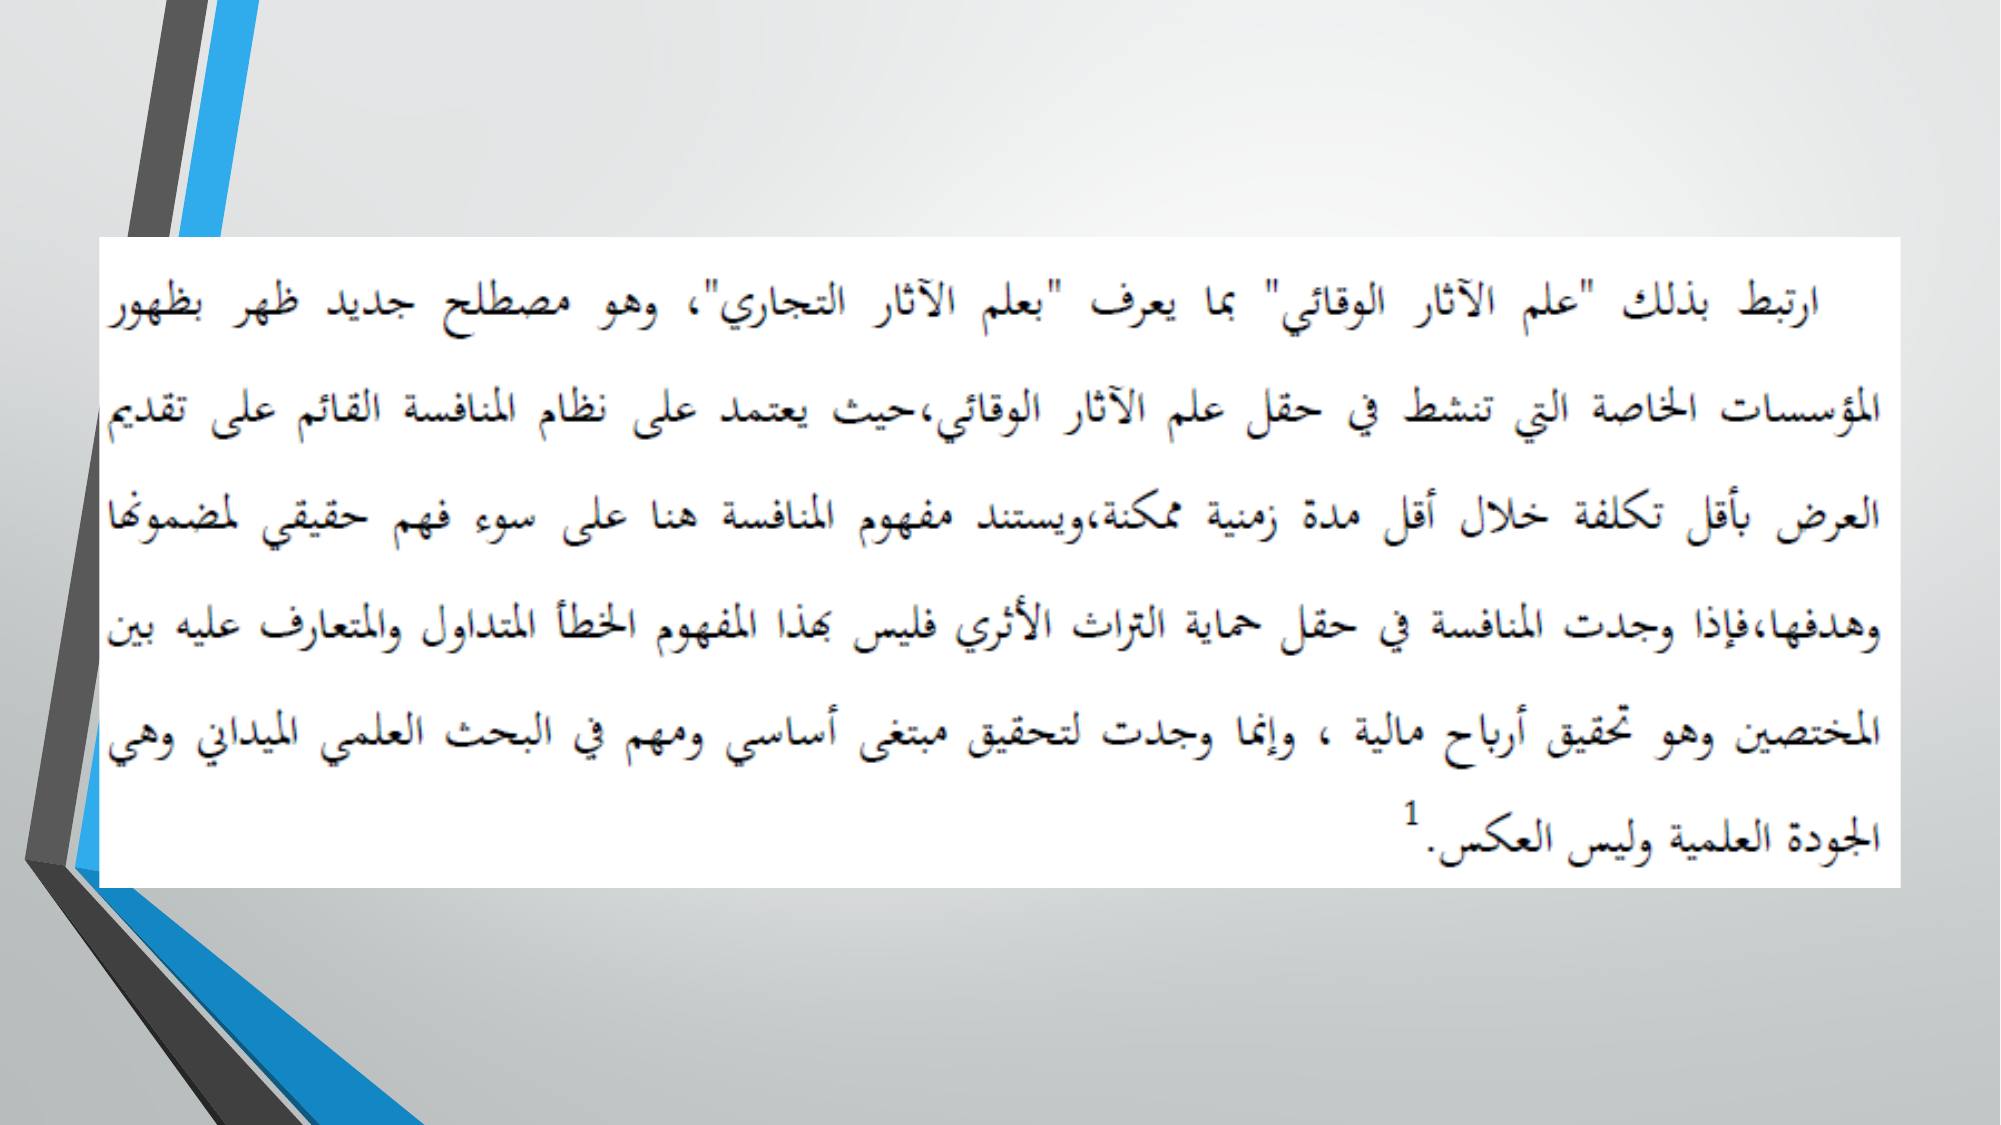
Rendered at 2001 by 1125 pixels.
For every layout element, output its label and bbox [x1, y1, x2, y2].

picture [99, 237, 1901, 888]
